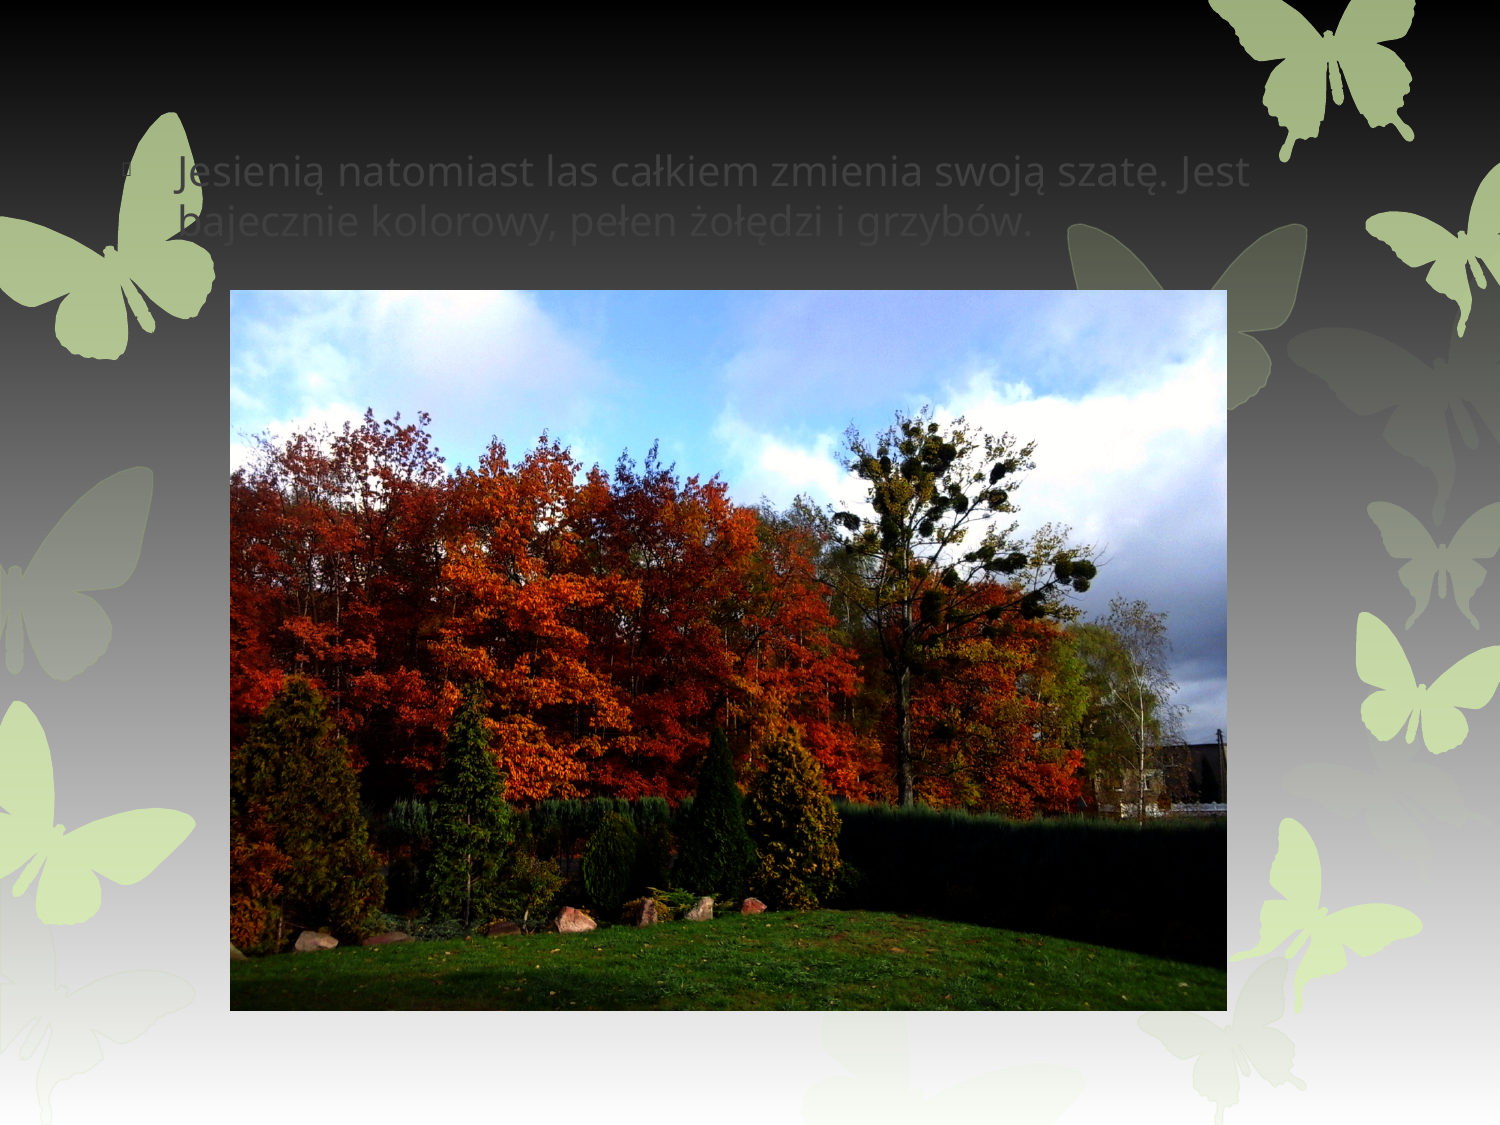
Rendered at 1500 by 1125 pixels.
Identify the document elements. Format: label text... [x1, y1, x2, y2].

picture [230, 290, 1227, 1011]
list Jesienią natomiast las całkiem zmienia swoją szatę. Jest bajecznie kolorowy, pełen żołędzi i grzybów. [106, 137, 1394, 1083]
